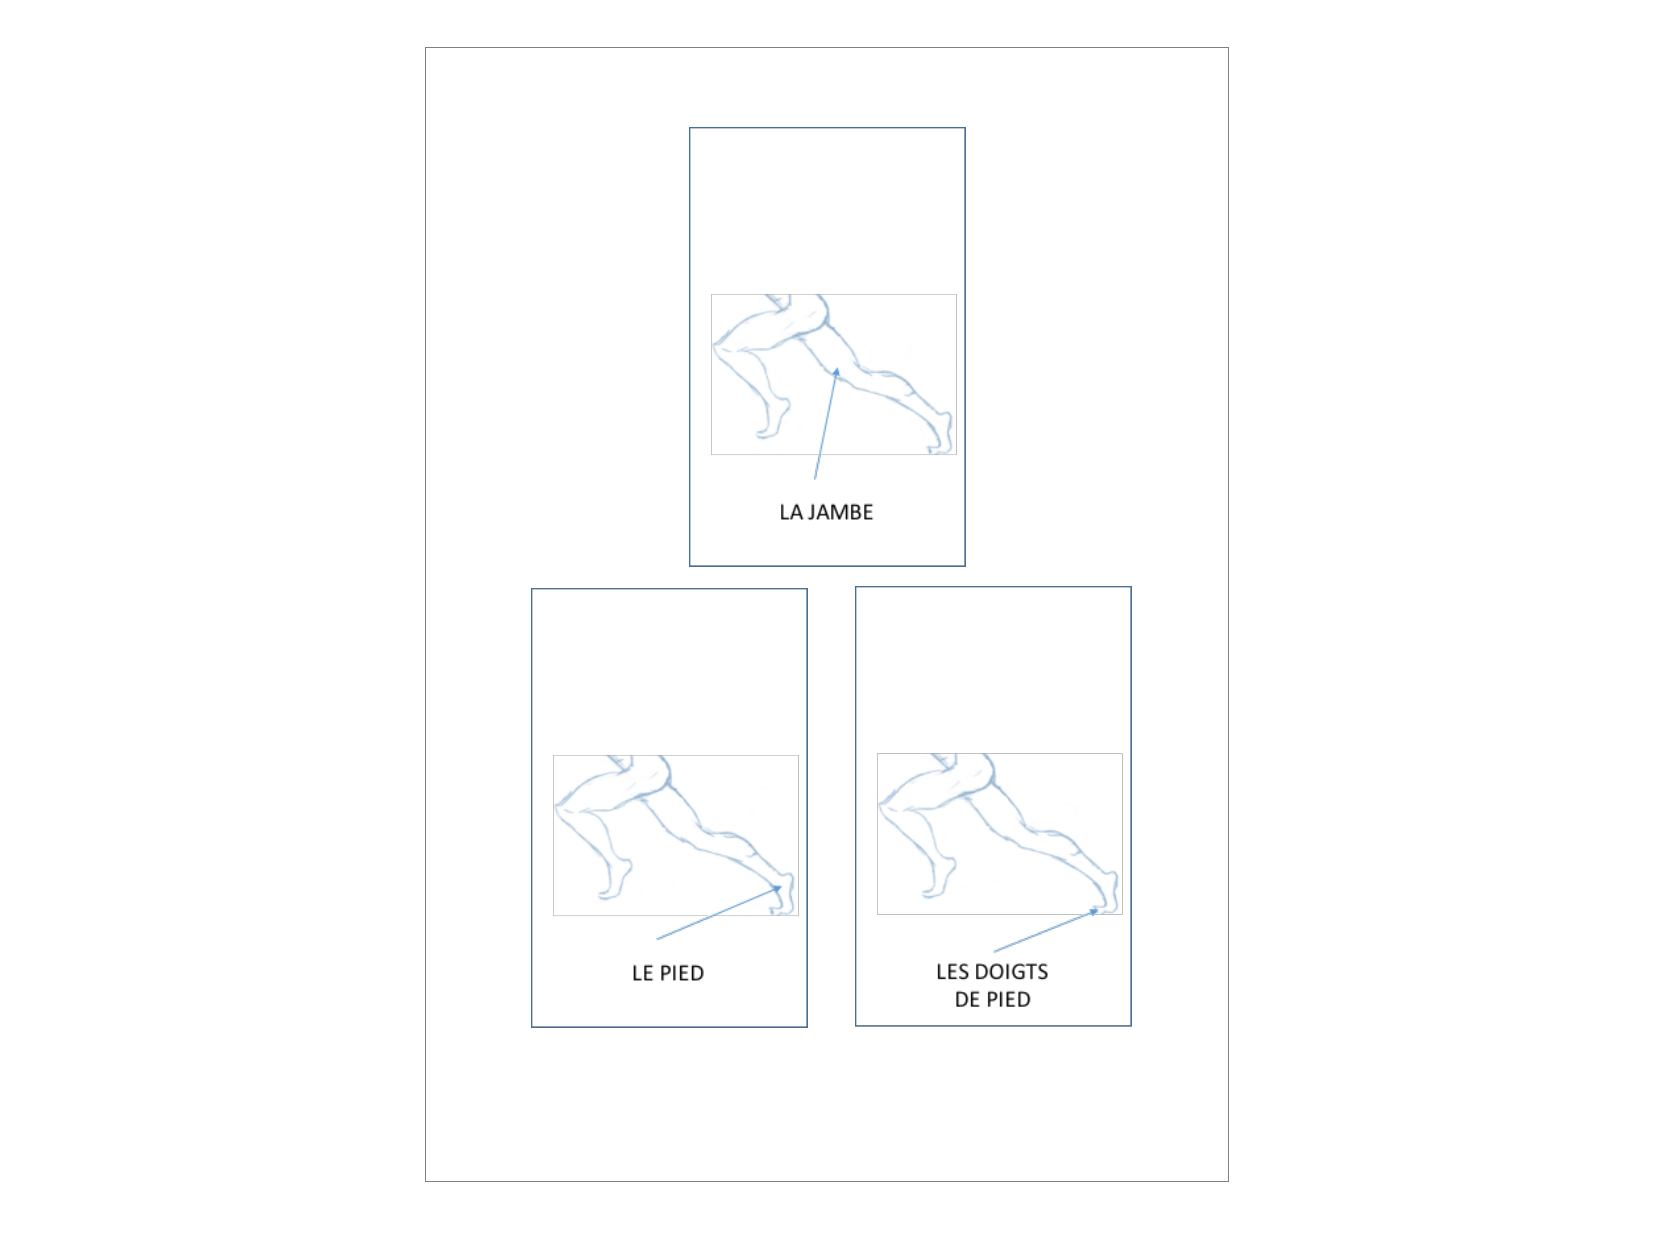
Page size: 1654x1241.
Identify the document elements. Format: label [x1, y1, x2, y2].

picture [531, 588, 808, 1028]
picture [855, 586, 1132, 1028]
picture [689, 127, 966, 567]
text_box [425, 47, 1229, 1182]
